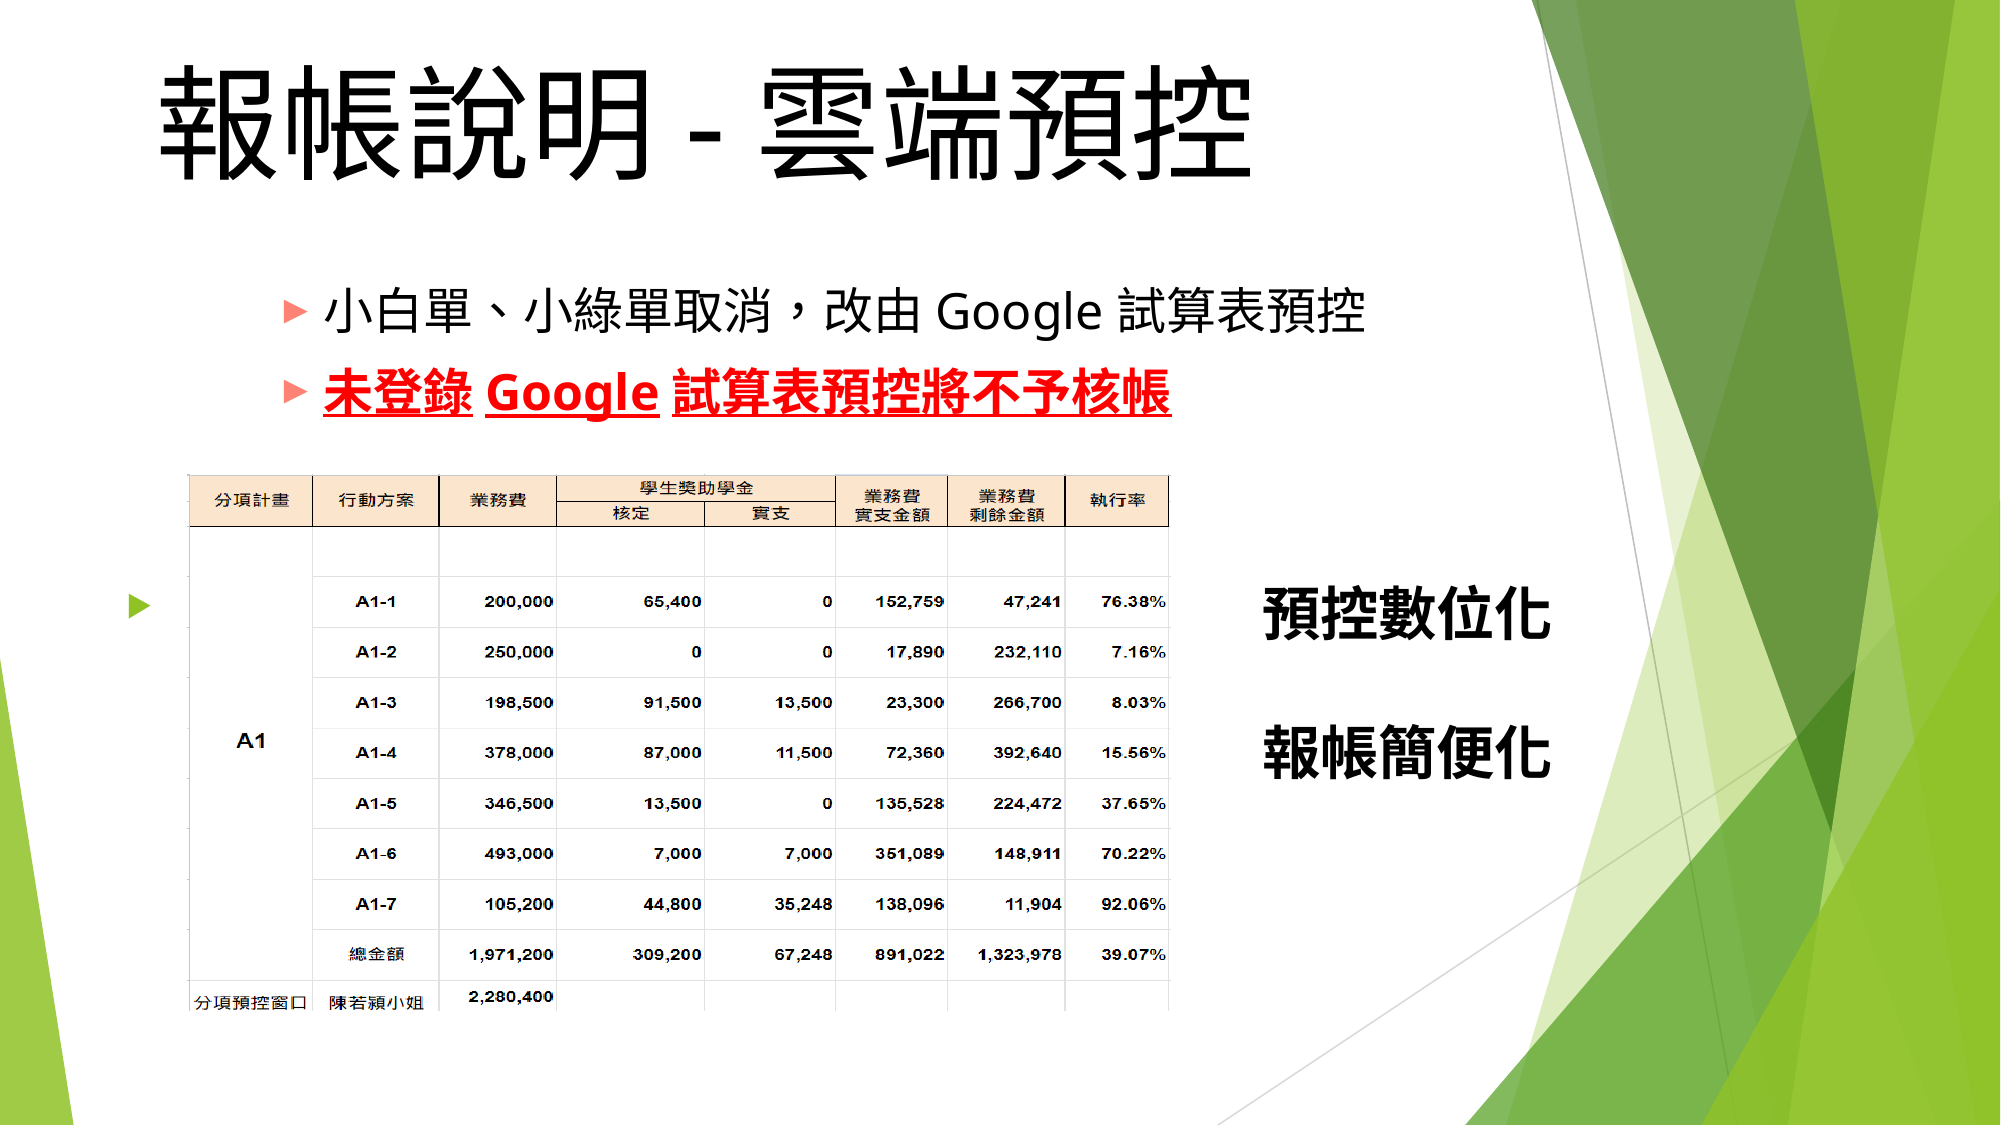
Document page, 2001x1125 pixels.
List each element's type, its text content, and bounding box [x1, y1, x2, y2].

title 報帳說明-雲端預控 [140, 37, 1841, 300]
text_box 預控數位化 報帳簡便化 [1247, 569, 1570, 938]
list 小白單、小綠單取消，改由Google試算表預控 未登錄Google試算表預控將不予核帳 [111, 271, 1522, 1074]
picture [187, 474, 1171, 1011]
